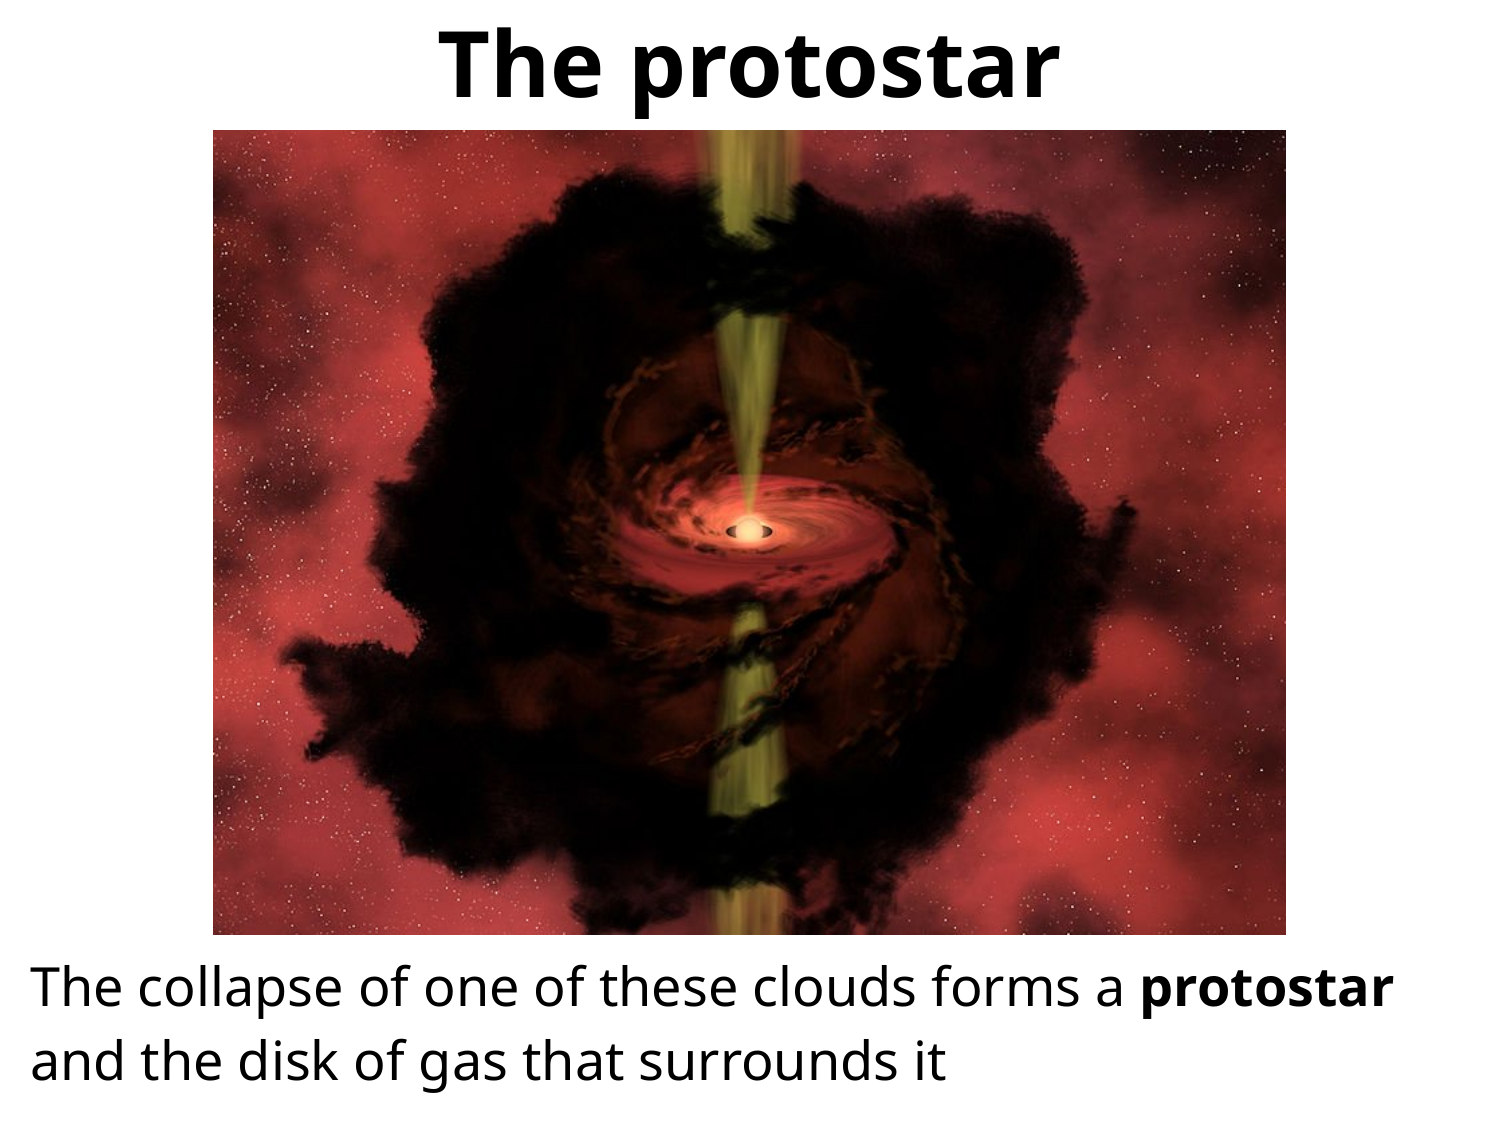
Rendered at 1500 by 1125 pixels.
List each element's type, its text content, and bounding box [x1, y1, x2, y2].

list The collapse of one of these clouds forms a protostar and the disk of gas that surrounds it [30, 949, 1471, 1100]
title The protostar [30, 8, 1471, 116]
picture [213, 130, 1286, 935]
